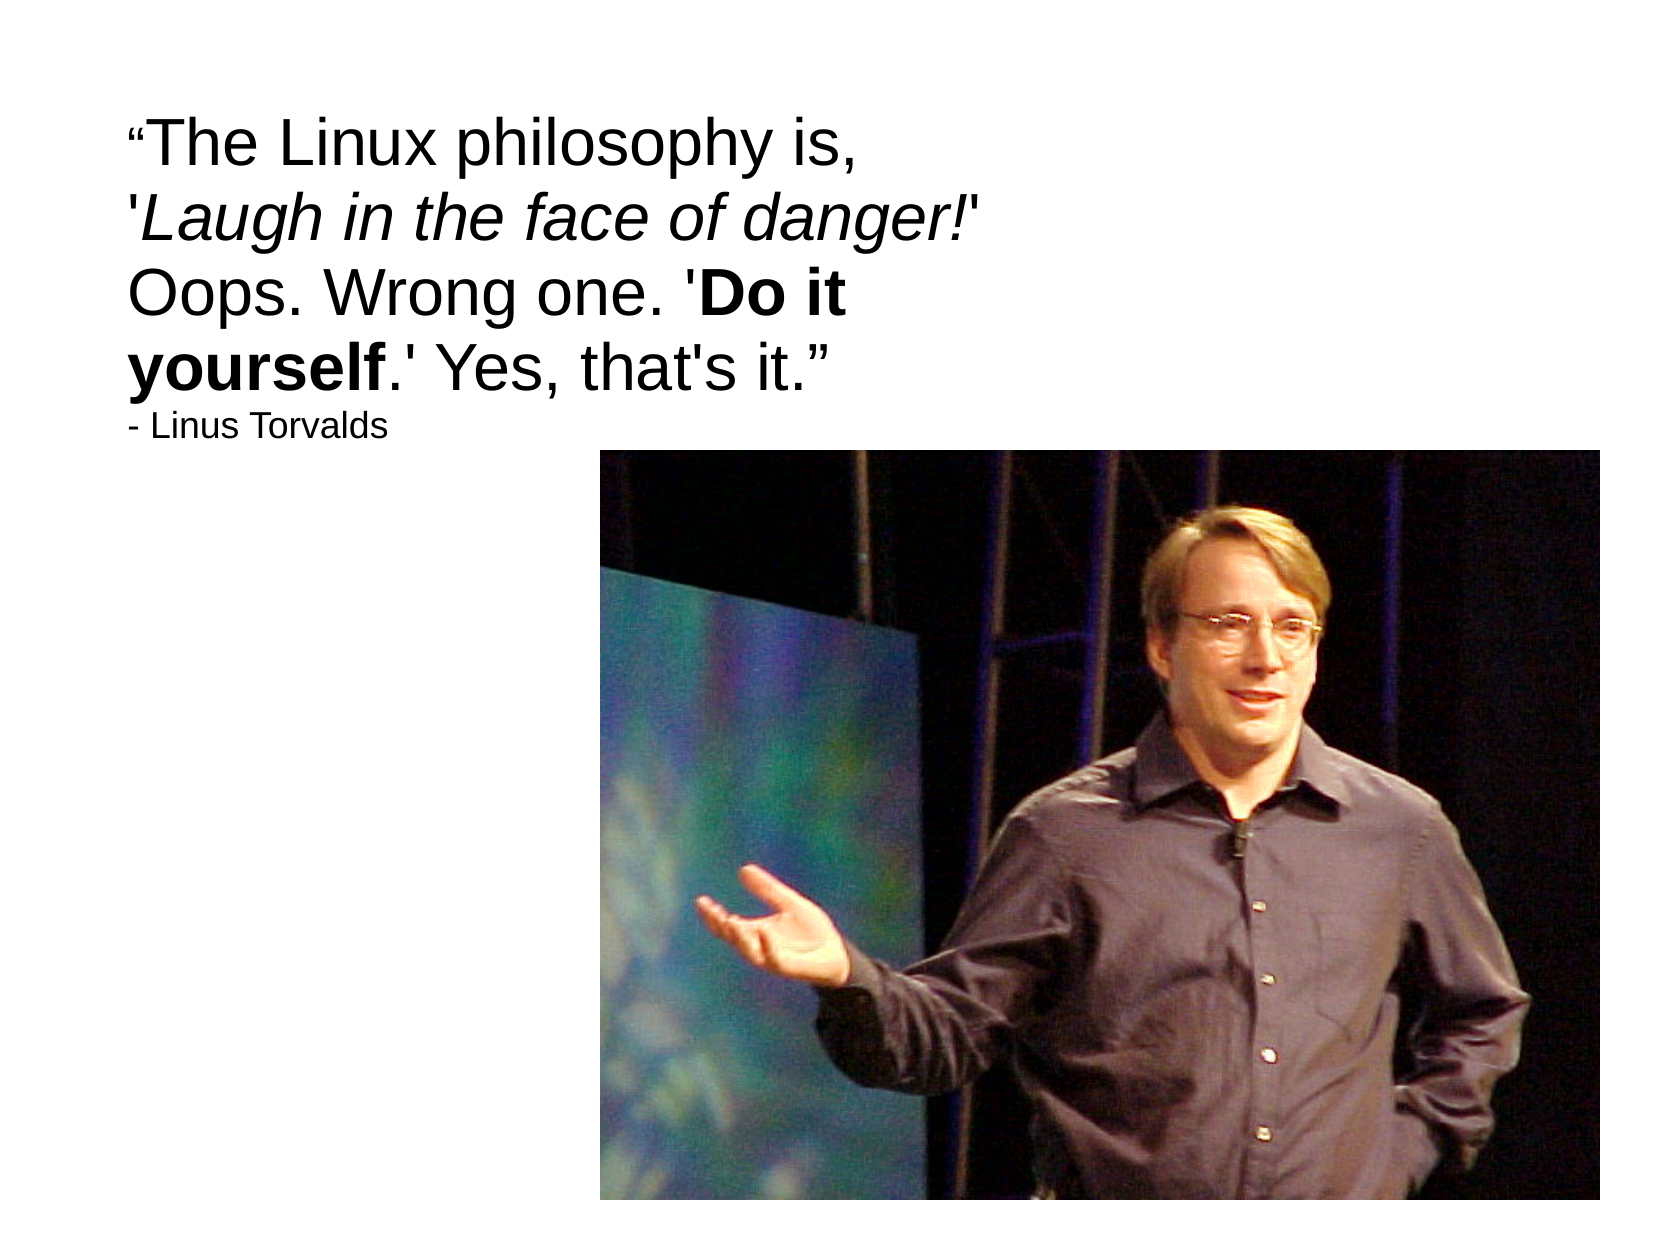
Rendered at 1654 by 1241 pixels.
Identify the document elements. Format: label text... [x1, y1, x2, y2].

picture [600, 450, 1600, 1201]
text_box “The Linux philosophy is, 'Laugh in the face of danger!' Oops. Wrong one. 'Do it yourself.' Yes, that's it.” - Linus Torvalds [112, 37, 1088, 454]
